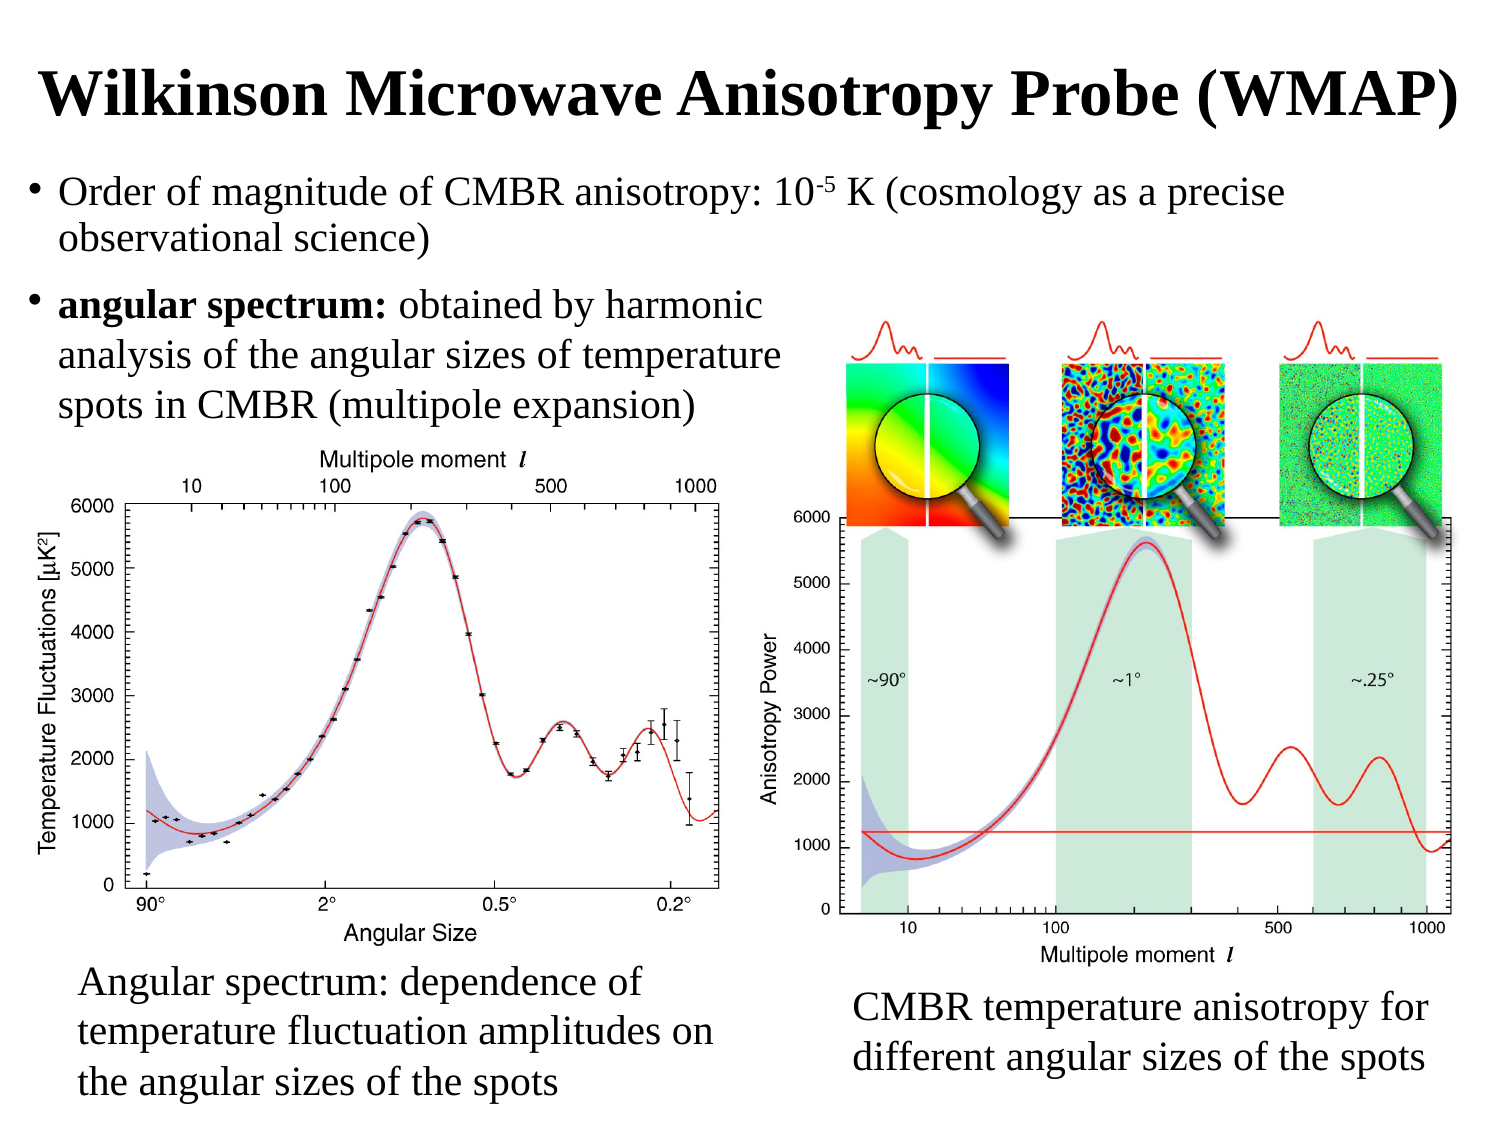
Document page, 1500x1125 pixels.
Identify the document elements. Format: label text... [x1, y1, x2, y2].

text_box angular spectrum: obtained by harmonic analysis of the angular sizes of temperature spots in CMBR (multipole expansion) [13, 269, 814, 435]
text_box Order of magnitude of CMBR anisotropy: 10-5 К (cosmology as a precise observational science) [28, 168, 1324, 261]
picture [33, 448, 738, 950]
text_box CMBR temperature anisotropy for different angular sizes of the spots [837, 971, 1450, 1087]
picture [750, 312, 1464, 970]
title Wilkinson Microwave Anisotropy Probe (WMAP) [19, 32, 1480, 145]
text_box Angular spectrum: dependence of temperature fluctuation amplitudes on the angular sizes of the spots [62, 945, 763, 1111]
